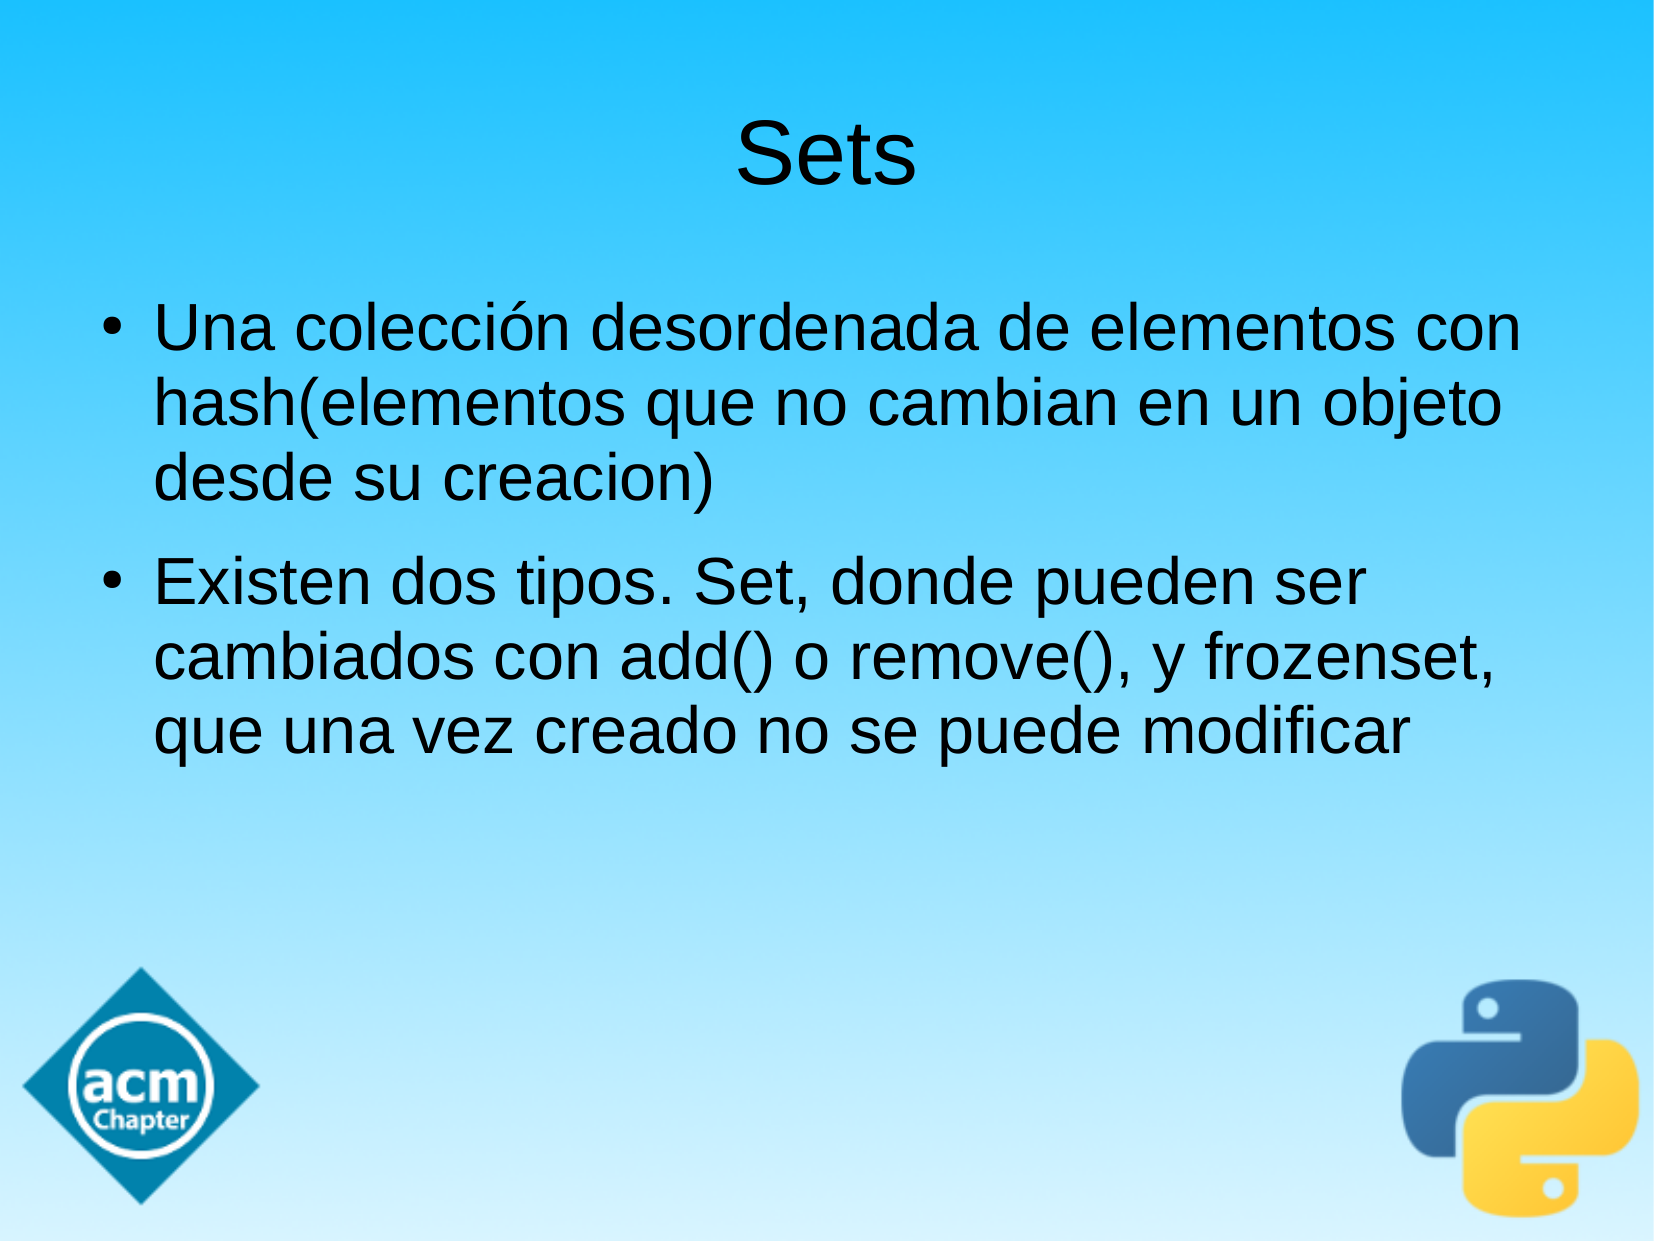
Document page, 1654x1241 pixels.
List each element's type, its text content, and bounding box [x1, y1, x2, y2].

title Sets [82, 49, 1571, 257]
list Una colección desordenada de elementos con hash(elementos que no cambian en un objeto desde su creacion) Existen dos tipos. Set, donde pueden ser cambiados con add() o remove(), y frozenset, que una vez creado no se puede modificar [82, 290, 1571, 1010]
picture [0, 0, 1654, 1241]
